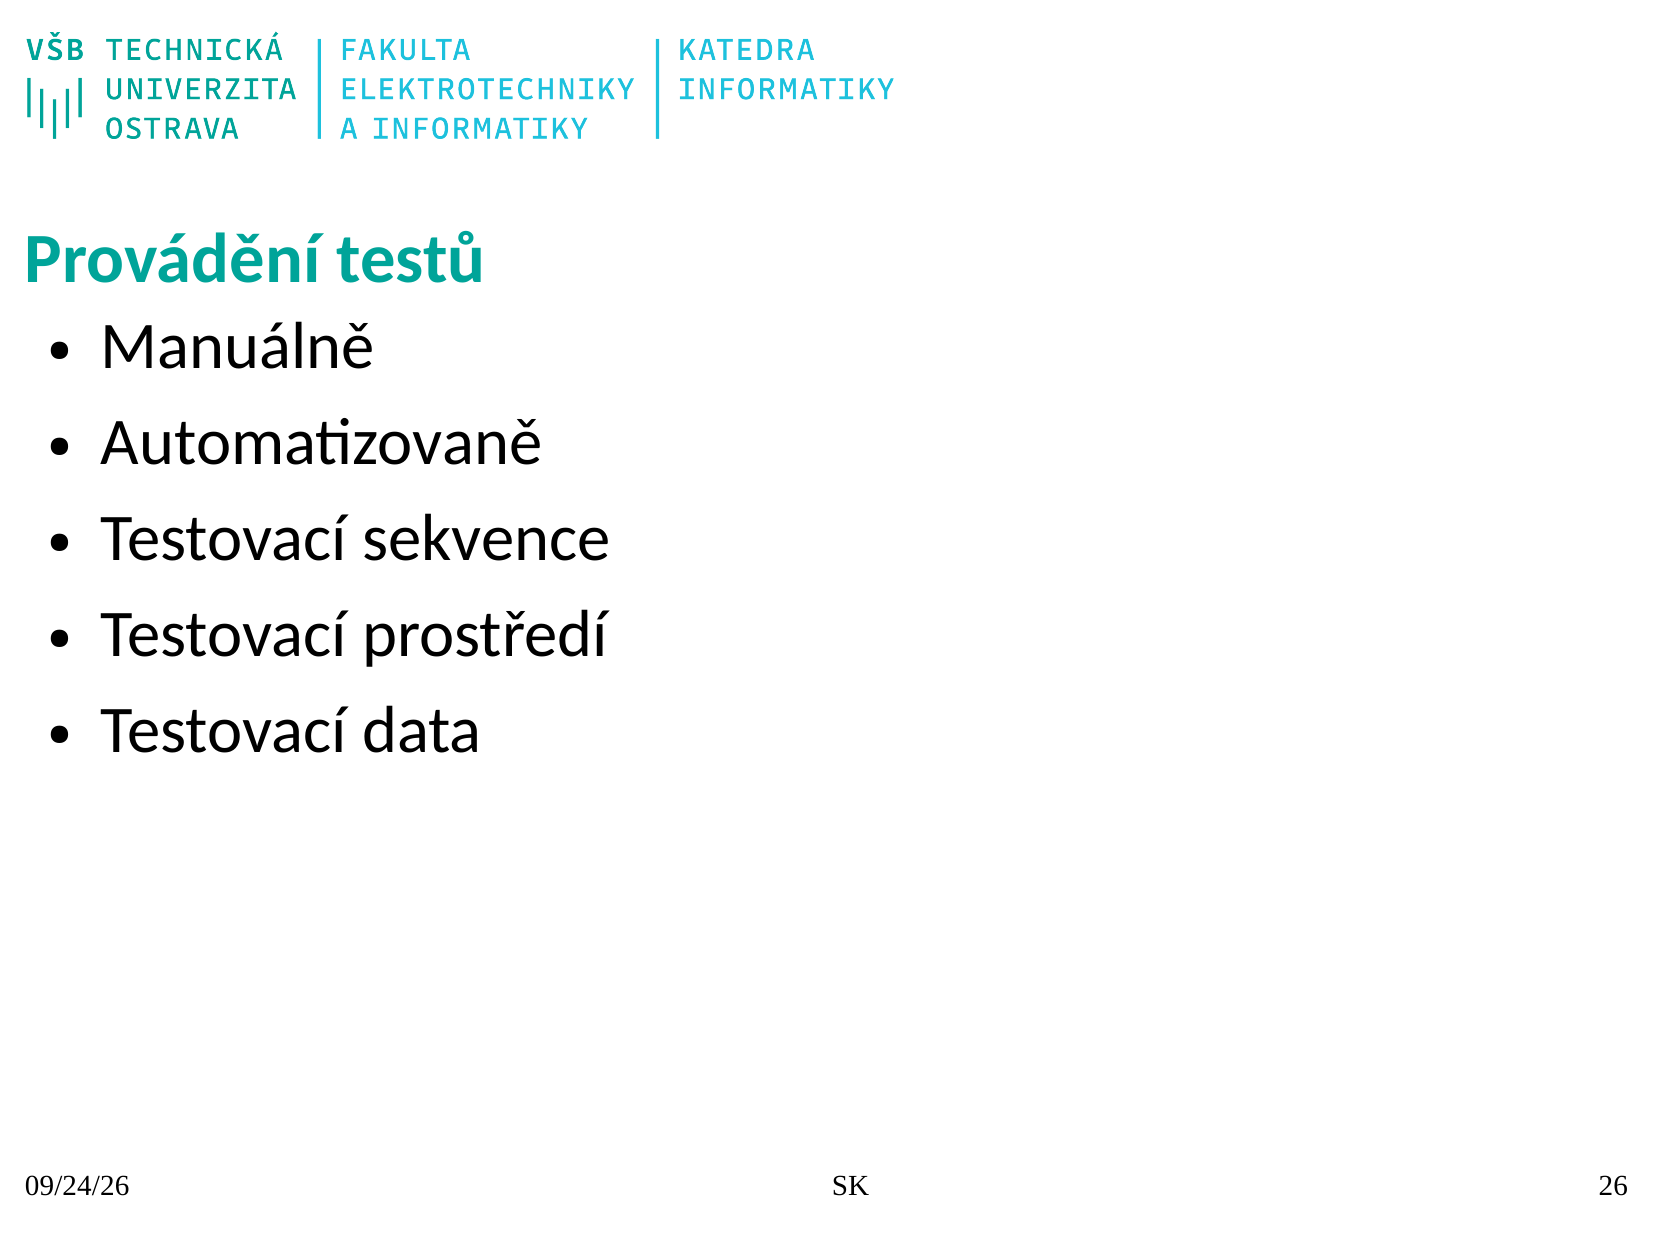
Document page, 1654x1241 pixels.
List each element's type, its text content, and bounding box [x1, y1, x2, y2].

title Provádění testů [24, 169, 1629, 300]
list Manuálně Automatizovaně Testovací sekvence Testovací prostředí Testovací data [30, 318, 1629, 1146]
picture [26, 31, 894, 139]
